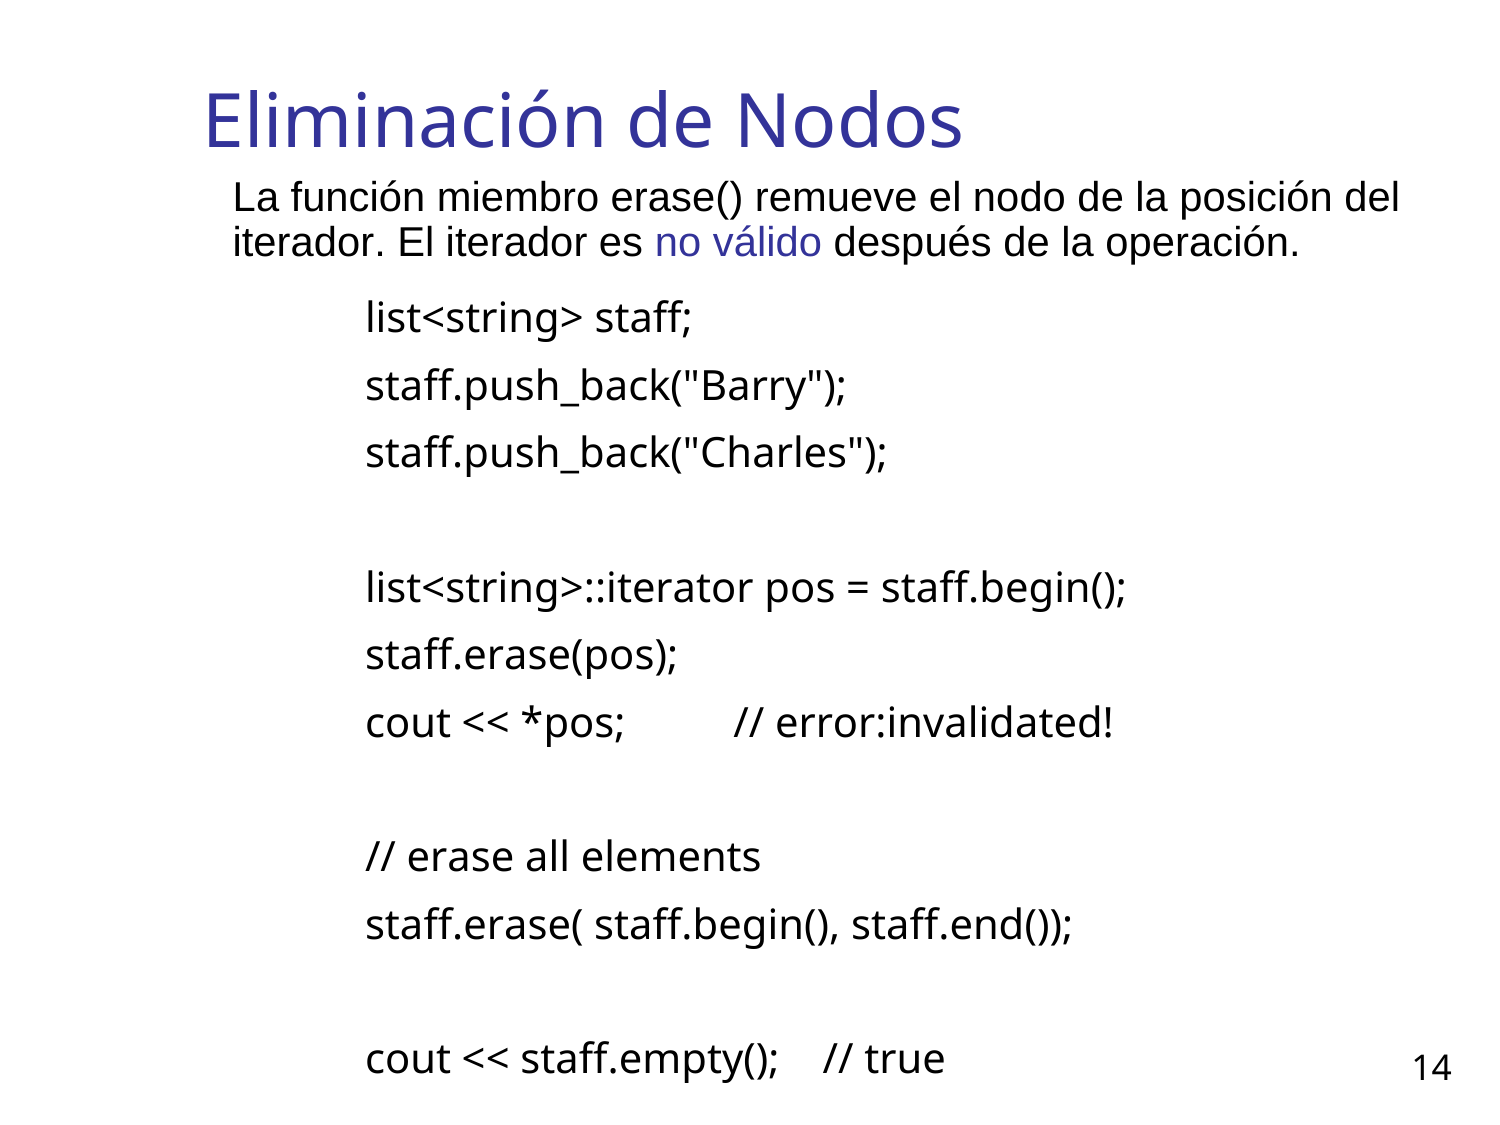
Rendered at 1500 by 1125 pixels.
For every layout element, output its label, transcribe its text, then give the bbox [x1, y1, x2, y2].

title Eliminación de Nodos [187, 14, 1466, 177]
text_box La función miembro erase() remueve el nodo de la posición del iterador. El iterador es no válido después de la operación. [200, 177, 1451, 274]
list list<string> staff; staff.push_back("Barry"); staff.push_back("Charles"); list<string>::iterator pos = staff.begin(); staff.erase(pos); cout << *pos; // error:invalidated! // erase all elements staff.erase( staff.begin(), staff.end()); cout << staff.empty(); // true [350, 280, 1463, 1011]
